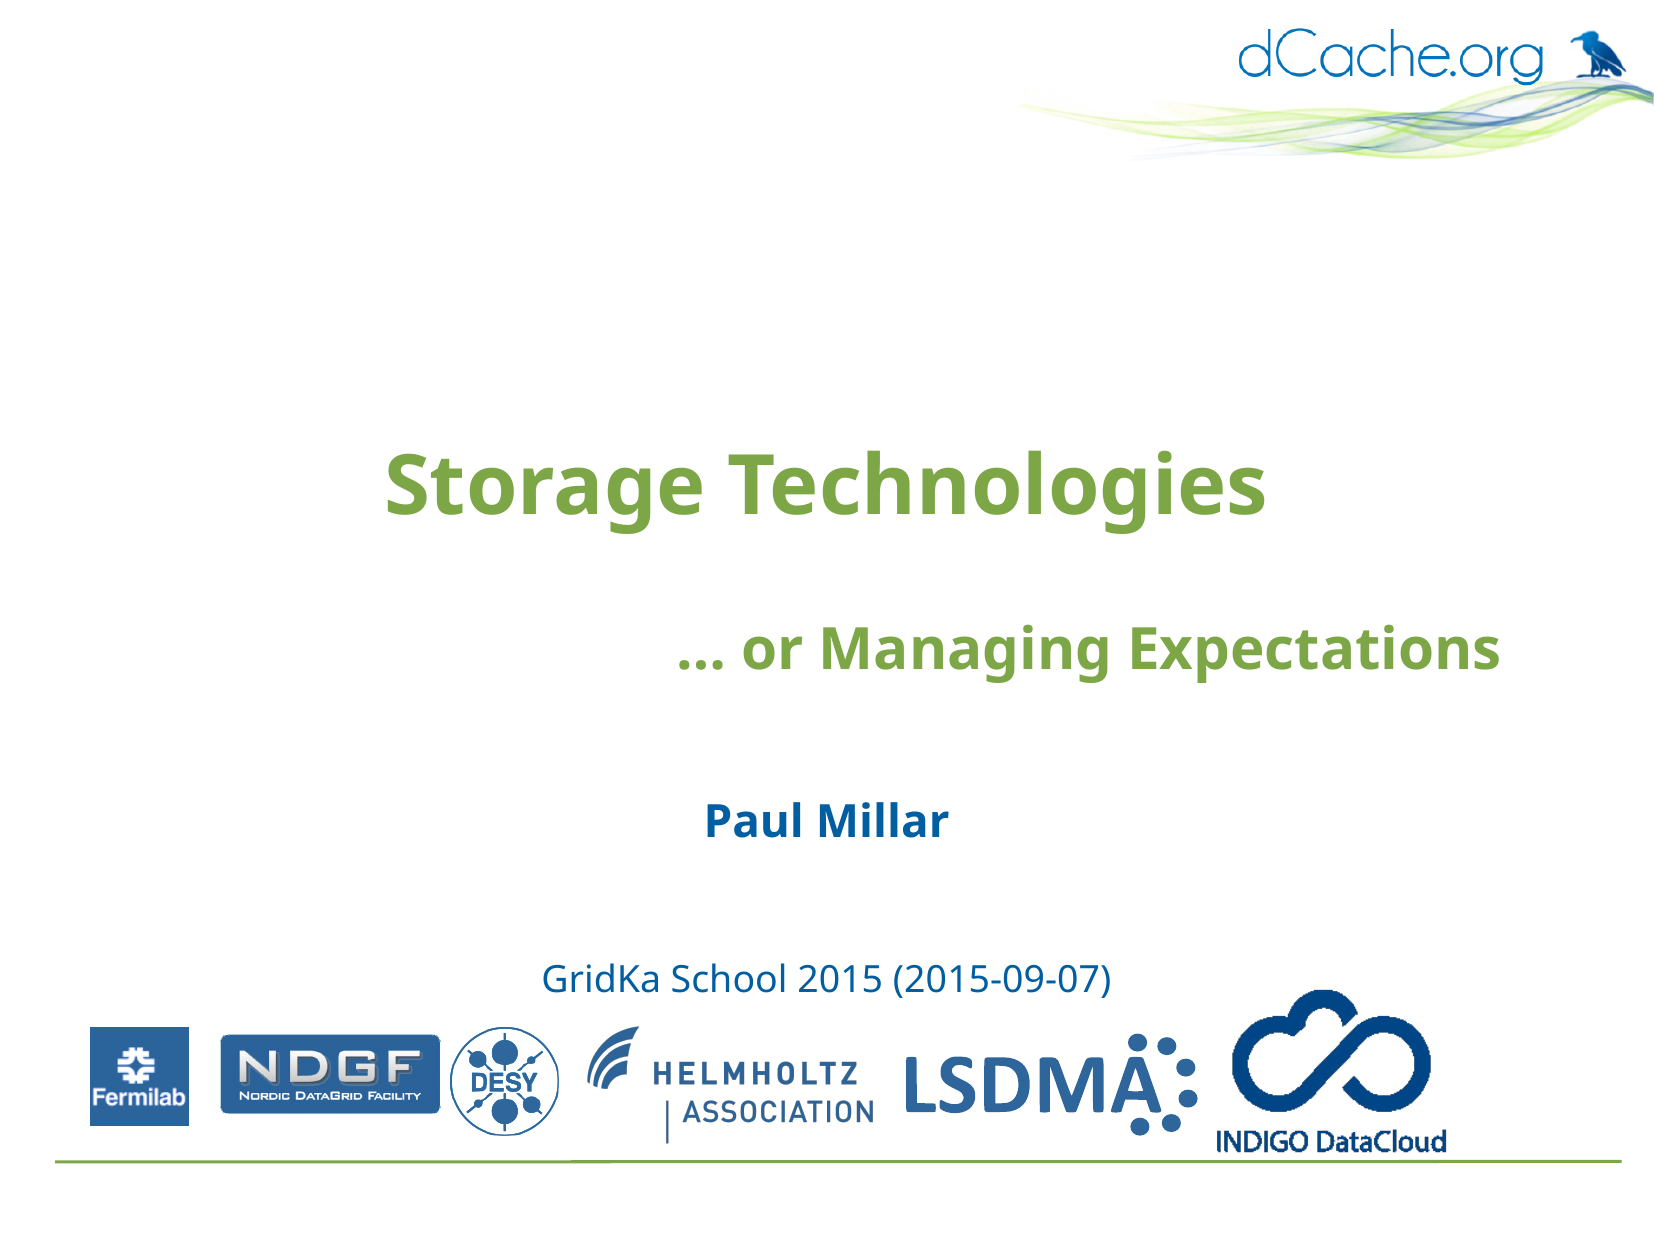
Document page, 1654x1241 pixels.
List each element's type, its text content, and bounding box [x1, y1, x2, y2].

picture [90, 1027, 189, 1126]
text_box Storage Technologies … or Managing Expectations Paul Millar GridKa School 2015 (2015-09-07) [0, 417, 1654, 1012]
picture [1203, 977, 1465, 1170]
picture [956, 16, 1654, 169]
picture [204, 1011, 559, 1139]
picture [906, 1033, 1198, 1136]
picture [573, 1015, 887, 1155]
